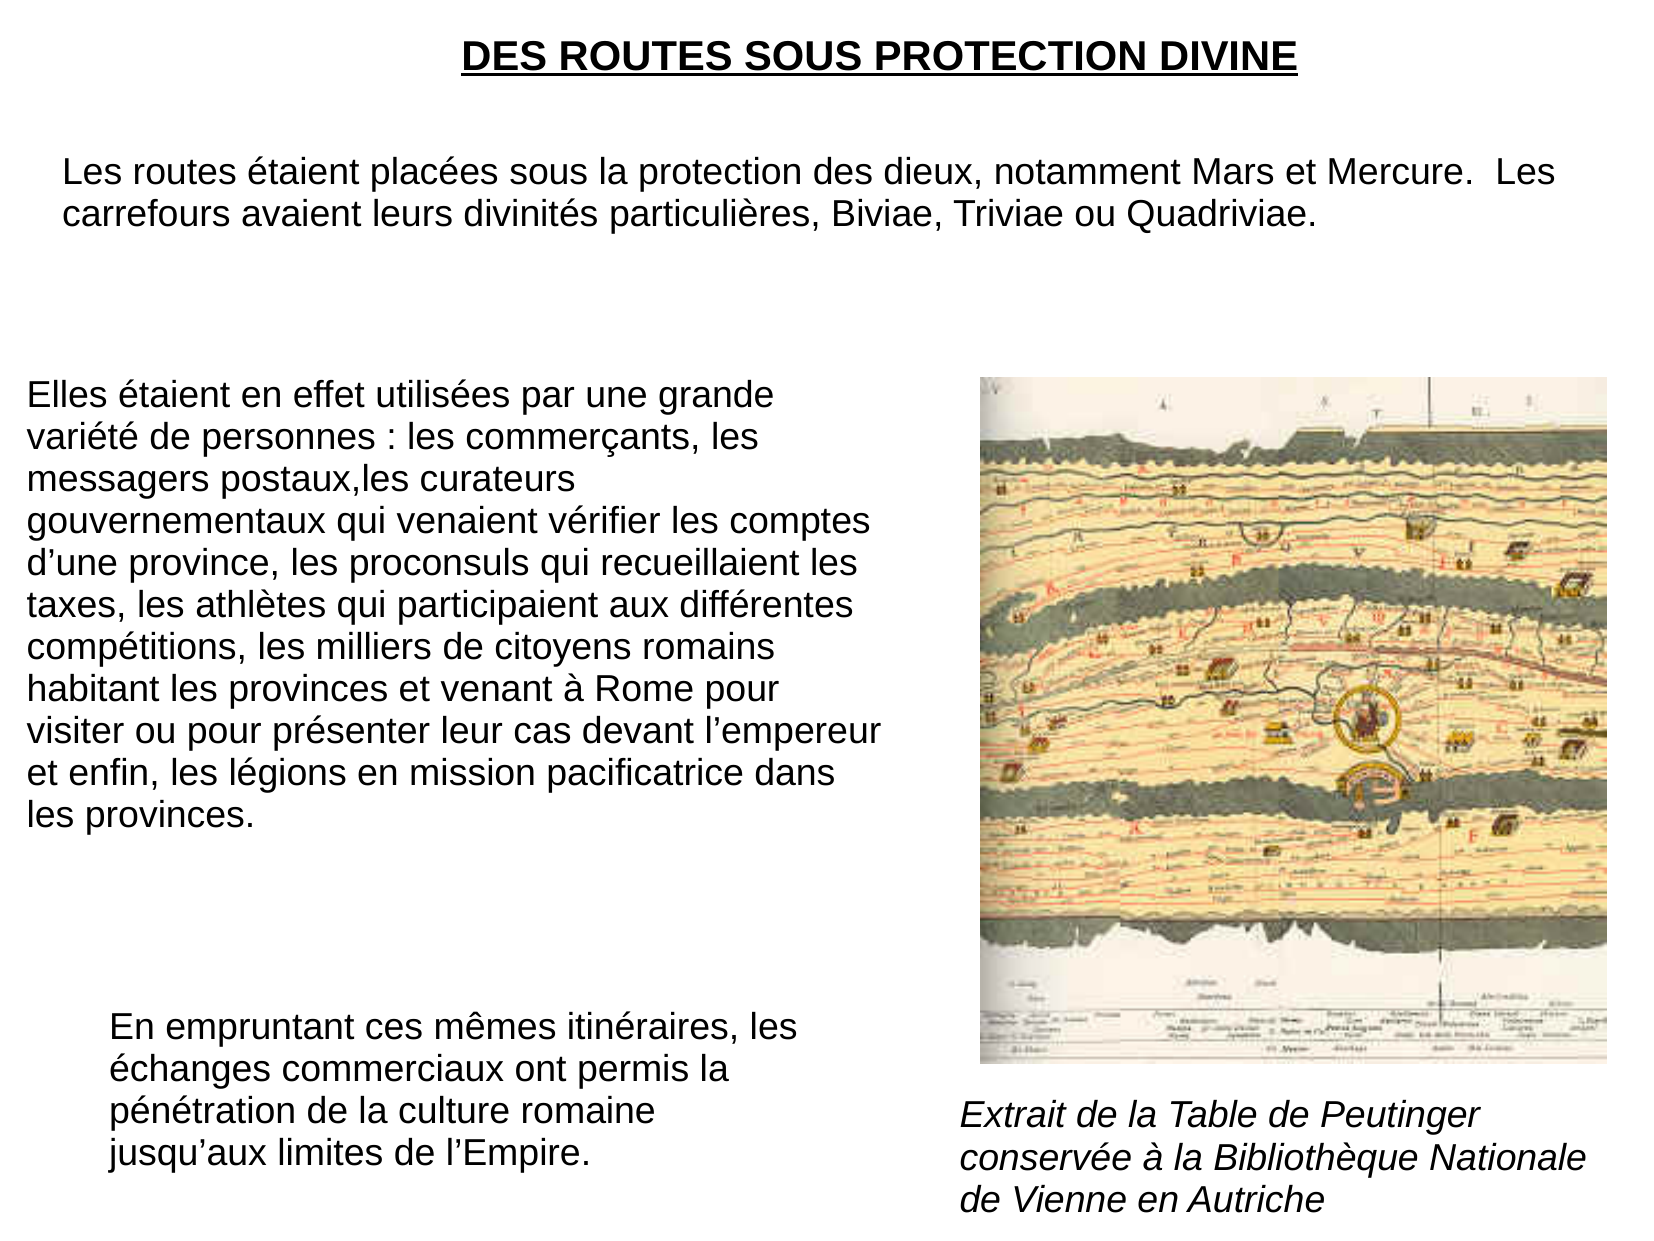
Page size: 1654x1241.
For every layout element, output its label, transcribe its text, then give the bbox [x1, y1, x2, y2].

picture [980, 377, 1607, 1064]
text_box En empruntant ces mêmes itinéraires, les échanges commerciaux ont permis la pénétration de la culture romaine jusqu’aux limites de l’Empire. [94, 998, 829, 1182]
text_box Elles étaient en effet utilisées par une grande variété de personnes : les commerçants, les messagers postaux,les curateurs gouvernementaux qui venaient vérifier les comptes d’une province, les proconsuls qui recueillaient les taxes, les athlètes qui participaient aux différentes compétitions, les milliers de citoyens romains habitant les provinces et venant à Rome pour visiter ou pour présenter leur cas devant l’empereur et enfin, les légions en mission pacificatrice dans les provinces. [11, 366, 898, 943]
text_box Les routes étaient placées sous la protection des dieux, notamment Mars et Mercure. Les carrefours avaient leurs divinités particulières, Biviae, Triviae ou Quadriviae. [47, 143, 1654, 285]
text_box DES ROUTES SOUS PROTECTION DIVINE [446, 25, 1323, 89]
text_box Extrait de la Table de Peutinger conservée à la Bibliothèque Nationale de Vienne en Autriche [944, 1086, 1654, 1227]
